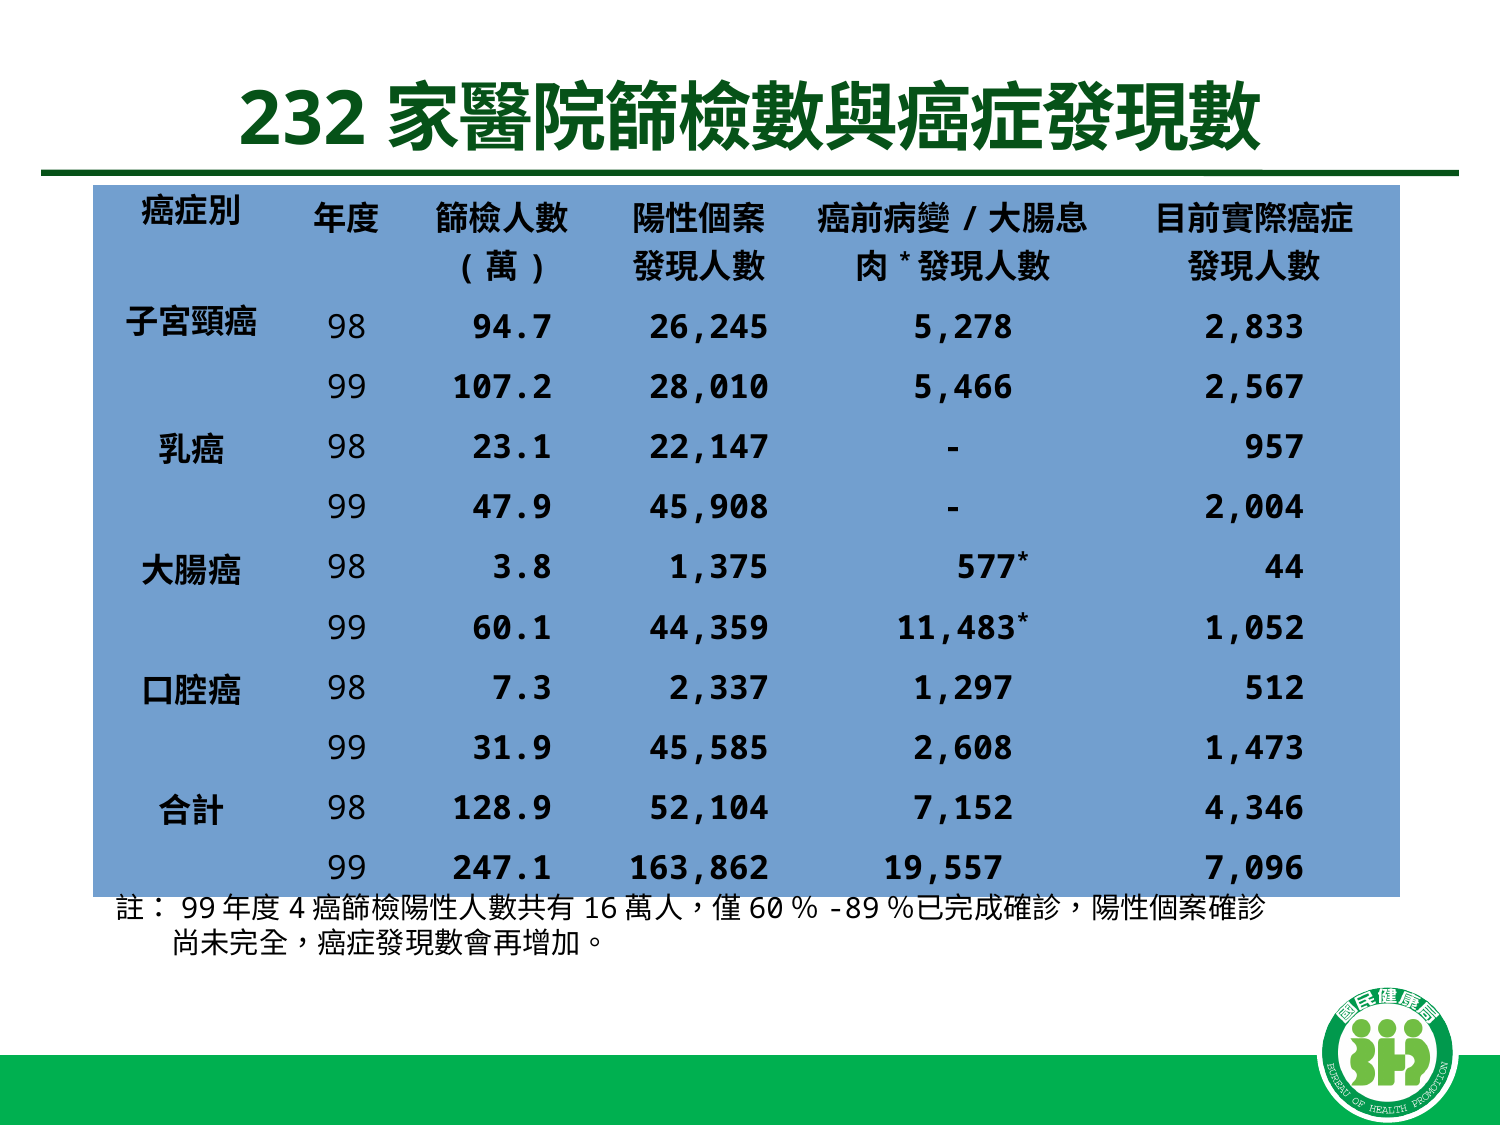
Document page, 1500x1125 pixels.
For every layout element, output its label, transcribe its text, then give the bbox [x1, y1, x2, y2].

table_cell 45,908 [601, 476, 797, 536]
table_header 篩檢人數 (萬) [404, 185, 601, 296]
table_cell 1,297 [797, 656, 1109, 716]
table_cell 247.1 [404, 836, 601, 881]
table_cell 163,862 [601, 836, 797, 881]
title 232家醫院篩檢數與癌症發現數 [41, 33, 1459, 197]
table_cell 99 [290, 596, 404, 656]
table_cell 1,052 [1109, 596, 1400, 656]
table_cell 107.2 [404, 356, 601, 416]
table_cell 2,833 [1109, 296, 1400, 356]
table_cell 47.9 [404, 476, 601, 536]
table_header 目前實際癌症 發現人數 [1109, 185, 1400, 296]
table_cell 99 [290, 836, 404, 881]
table_cell 7,096 [1109, 836, 1400, 897]
table_cell 2,567 [1109, 356, 1400, 416]
table_cell 98 [290, 656, 404, 716]
table_cell 19,557 [797, 836, 1109, 881]
table_cell 99 [290, 476, 404, 536]
table_cell 3.8 [404, 536, 601, 596]
table_cell 45,585 [601, 716, 797, 776]
table_cell 577* [797, 536, 1109, 596]
table_cell 99 [290, 356, 404, 416]
text_box 註：99年度4癌篩檢陽性人數共有16萬人，僅60％-89％已完成確診，陽性個案確診尚未完全，癌症發現數會再增加。 [100, 881, 1294, 967]
table_cell 31.9 [404, 716, 601, 776]
table_cell 98 [290, 536, 404, 596]
table_cell 7.3 [404, 656, 601, 716]
table_cell 94.7 [404, 296, 601, 356]
table_cell 7,152 [797, 776, 1109, 836]
table_cell 98 [290, 776, 404, 836]
table_cell 128.9 [404, 776, 601, 836]
table_cell 44 [1109, 536, 1400, 596]
table_cell 合計 [93, 776, 290, 897]
table_cell 52,104 [601, 776, 797, 836]
table_cell 98 [290, 416, 404, 476]
table_cell 2,608 [797, 716, 1109, 776]
table_header 年度 [290, 185, 404, 296]
table_cell 2,337 [601, 656, 797, 716]
table_cell 26,245 [601, 296, 797, 356]
table_cell 23.1 [404, 416, 601, 476]
table_cell 2,004 [1109, 476, 1400, 536]
table_cell 11,483* [797, 596, 1109, 656]
table_cell 1,375 [601, 536, 797, 596]
table_cell 5,278 [797, 296, 1109, 356]
table_cell - [797, 416, 1109, 476]
table_cell 1,473 [1109, 716, 1400, 776]
table_header 癌前病變/大腸息肉*發現人數 [797, 185, 1109, 296]
table_cell 60.1 [404, 596, 601, 656]
table_cell 22,147 [601, 416, 797, 476]
table_header 癌症別 [93, 185, 290, 296]
table_cell 口腔癌 [93, 656, 290, 776]
table_cell 957 [1109, 416, 1400, 476]
table_cell 5,466 [797, 356, 1109, 416]
table_cell - [797, 476, 1109, 536]
table_cell 4,346 [1109, 776, 1400, 836]
table_cell 99 [290, 716, 404, 776]
table_cell 44,359 [601, 596, 797, 656]
table_cell 98 [290, 296, 404, 356]
table_cell 乳癌 [93, 416, 290, 536]
table_header 陽性個案 發現人數 [601, 185, 797, 296]
table_cell 28,010 [601, 356, 797, 416]
table_cell 子宮頸癌 [93, 296, 290, 416]
table_cell 大腸癌 [93, 536, 290, 656]
table_cell 512 [1109, 656, 1400, 716]
